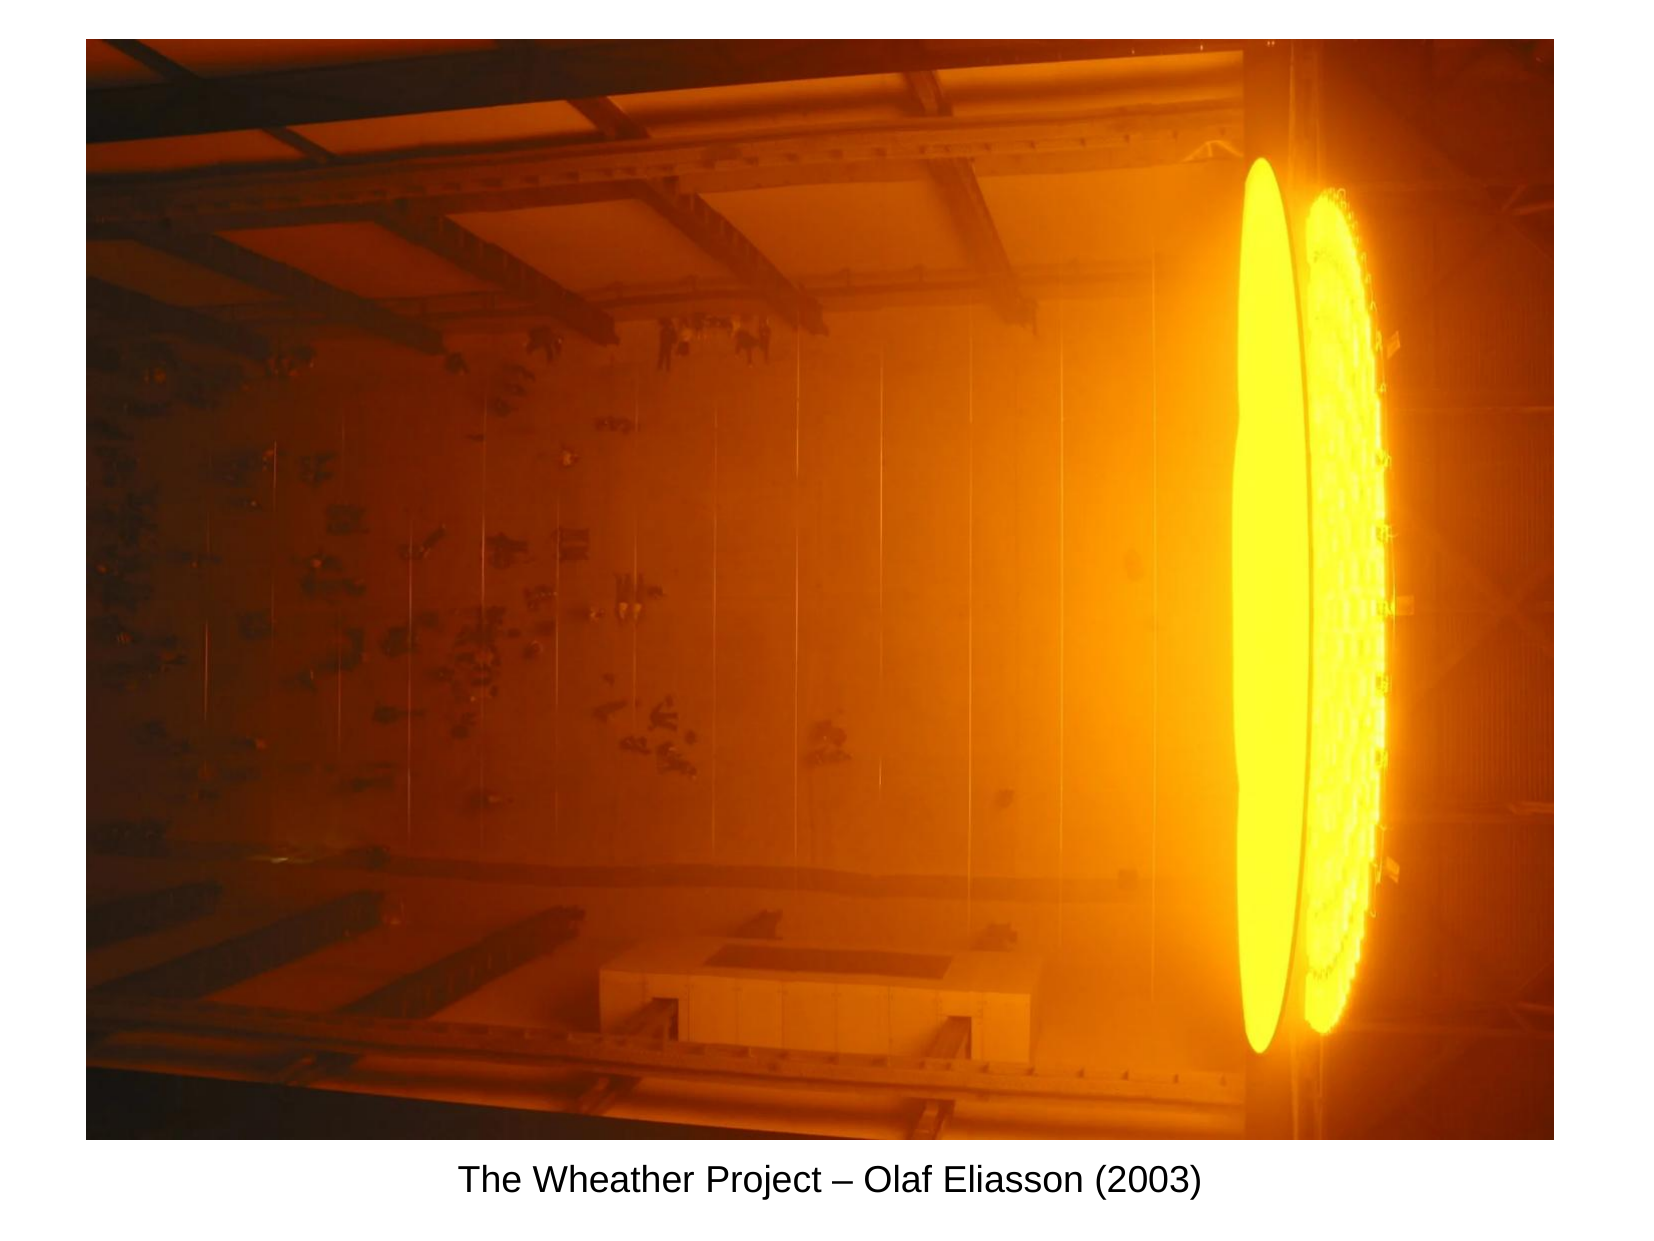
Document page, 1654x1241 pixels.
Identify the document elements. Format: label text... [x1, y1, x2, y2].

picture [86, 39, 1554, 1140]
text_box The Wheather Project – Olaf Eliasson (2003) [442, 1151, 1300, 1241]
